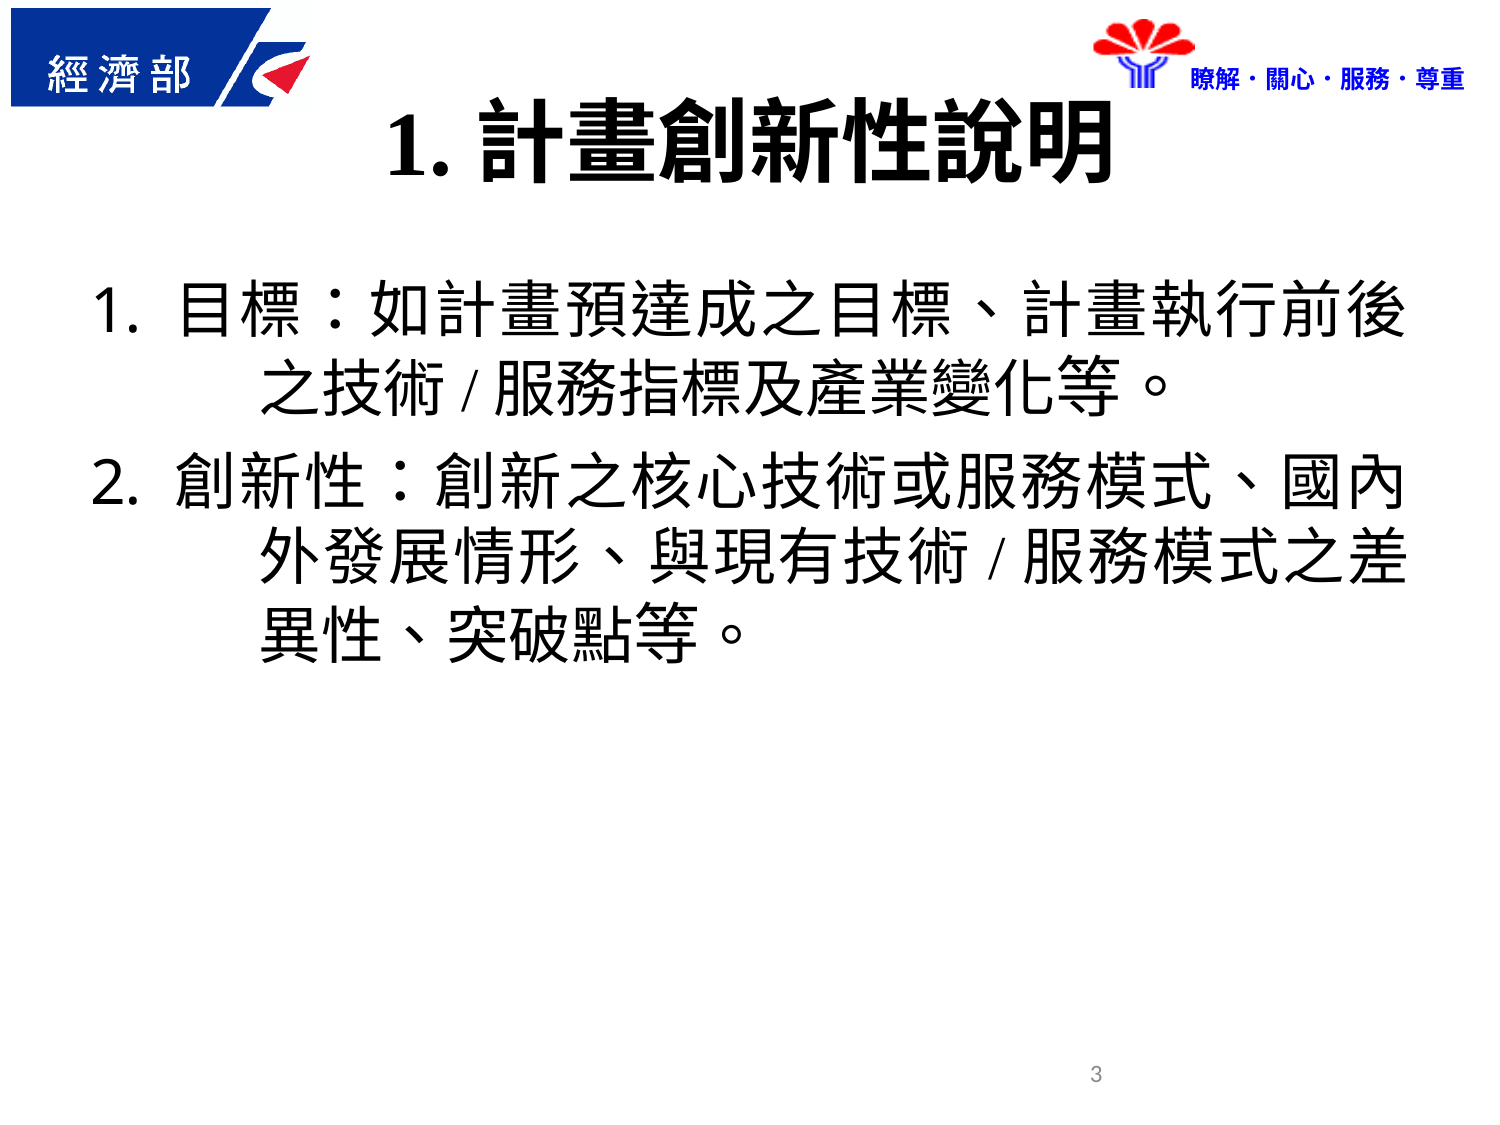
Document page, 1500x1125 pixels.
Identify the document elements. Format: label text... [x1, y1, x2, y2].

title 1.計畫創新性說明 [75, 45, 1426, 233]
text_box [1074, 1042, 1426, 1103]
list 目標：如計畫預達成之目標、計畫執行前後之技術/服務指標及產業變化等。 創新性：創新之核心技術或服務模式、國內外發展情形、與現有技術/服務模式之差異性、突破點等。 [75, 262, 1426, 1005]
